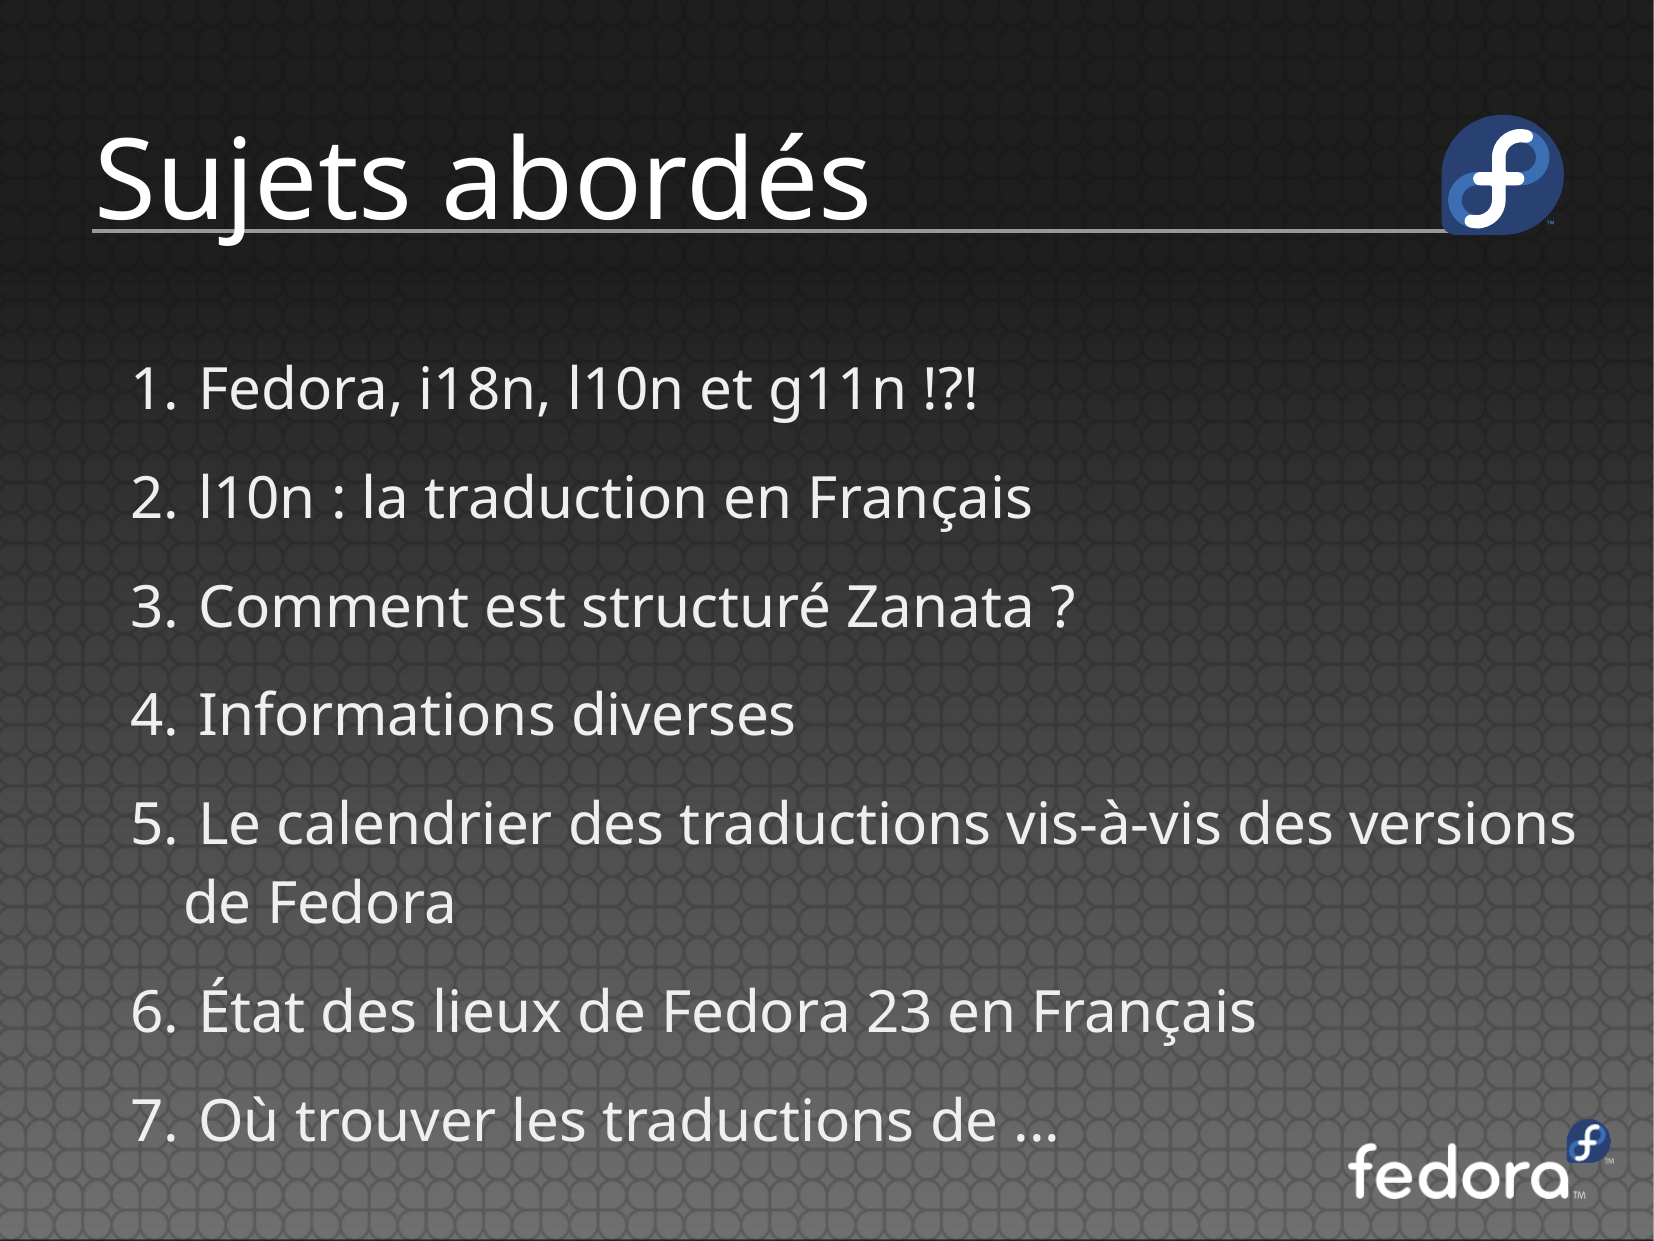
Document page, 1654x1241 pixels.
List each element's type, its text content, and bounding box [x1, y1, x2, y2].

title Sujets abordés [94, 100, 1426, 251]
list Fedora, i18n, l10n et g11n !?! l10n : la traduction en Français Comment est structuré Zanata ? Informations diverses Le calendrier des traductions vis-à-vis des versions de Fedora État des lieux de Fedora 23 en Français Où trouver les traductions de ... [112, 227, 1612, 1189]
picture [0, 0, 1654, 1241]
